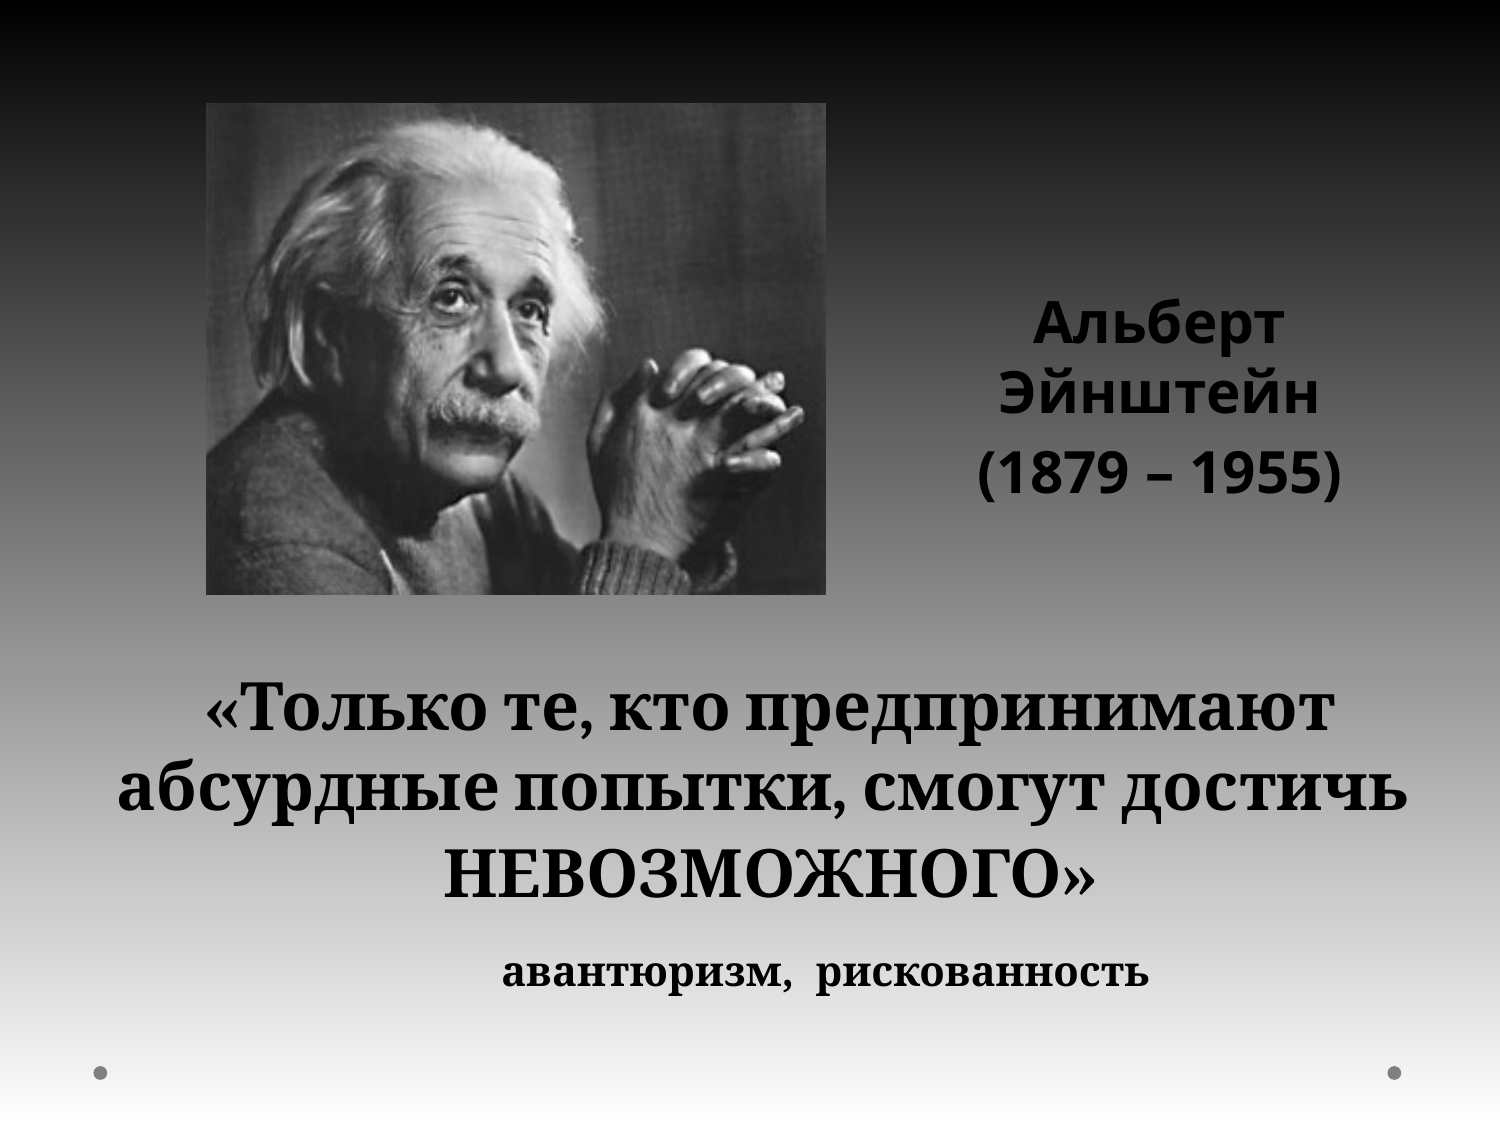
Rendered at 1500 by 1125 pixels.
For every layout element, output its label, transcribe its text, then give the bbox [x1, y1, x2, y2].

text_box Альберт Эйнштейн (1879 – 1955) [856, 278, 1464, 413]
text_box авантюризм, рискованность [486, 937, 1219, 1003]
text_box «Только те, кто предпринимают абсурдные попытки, смогут достичь НЕВОЗМОЖНОГО» [78, 656, 1463, 973]
picture [206, 103, 826, 595]
